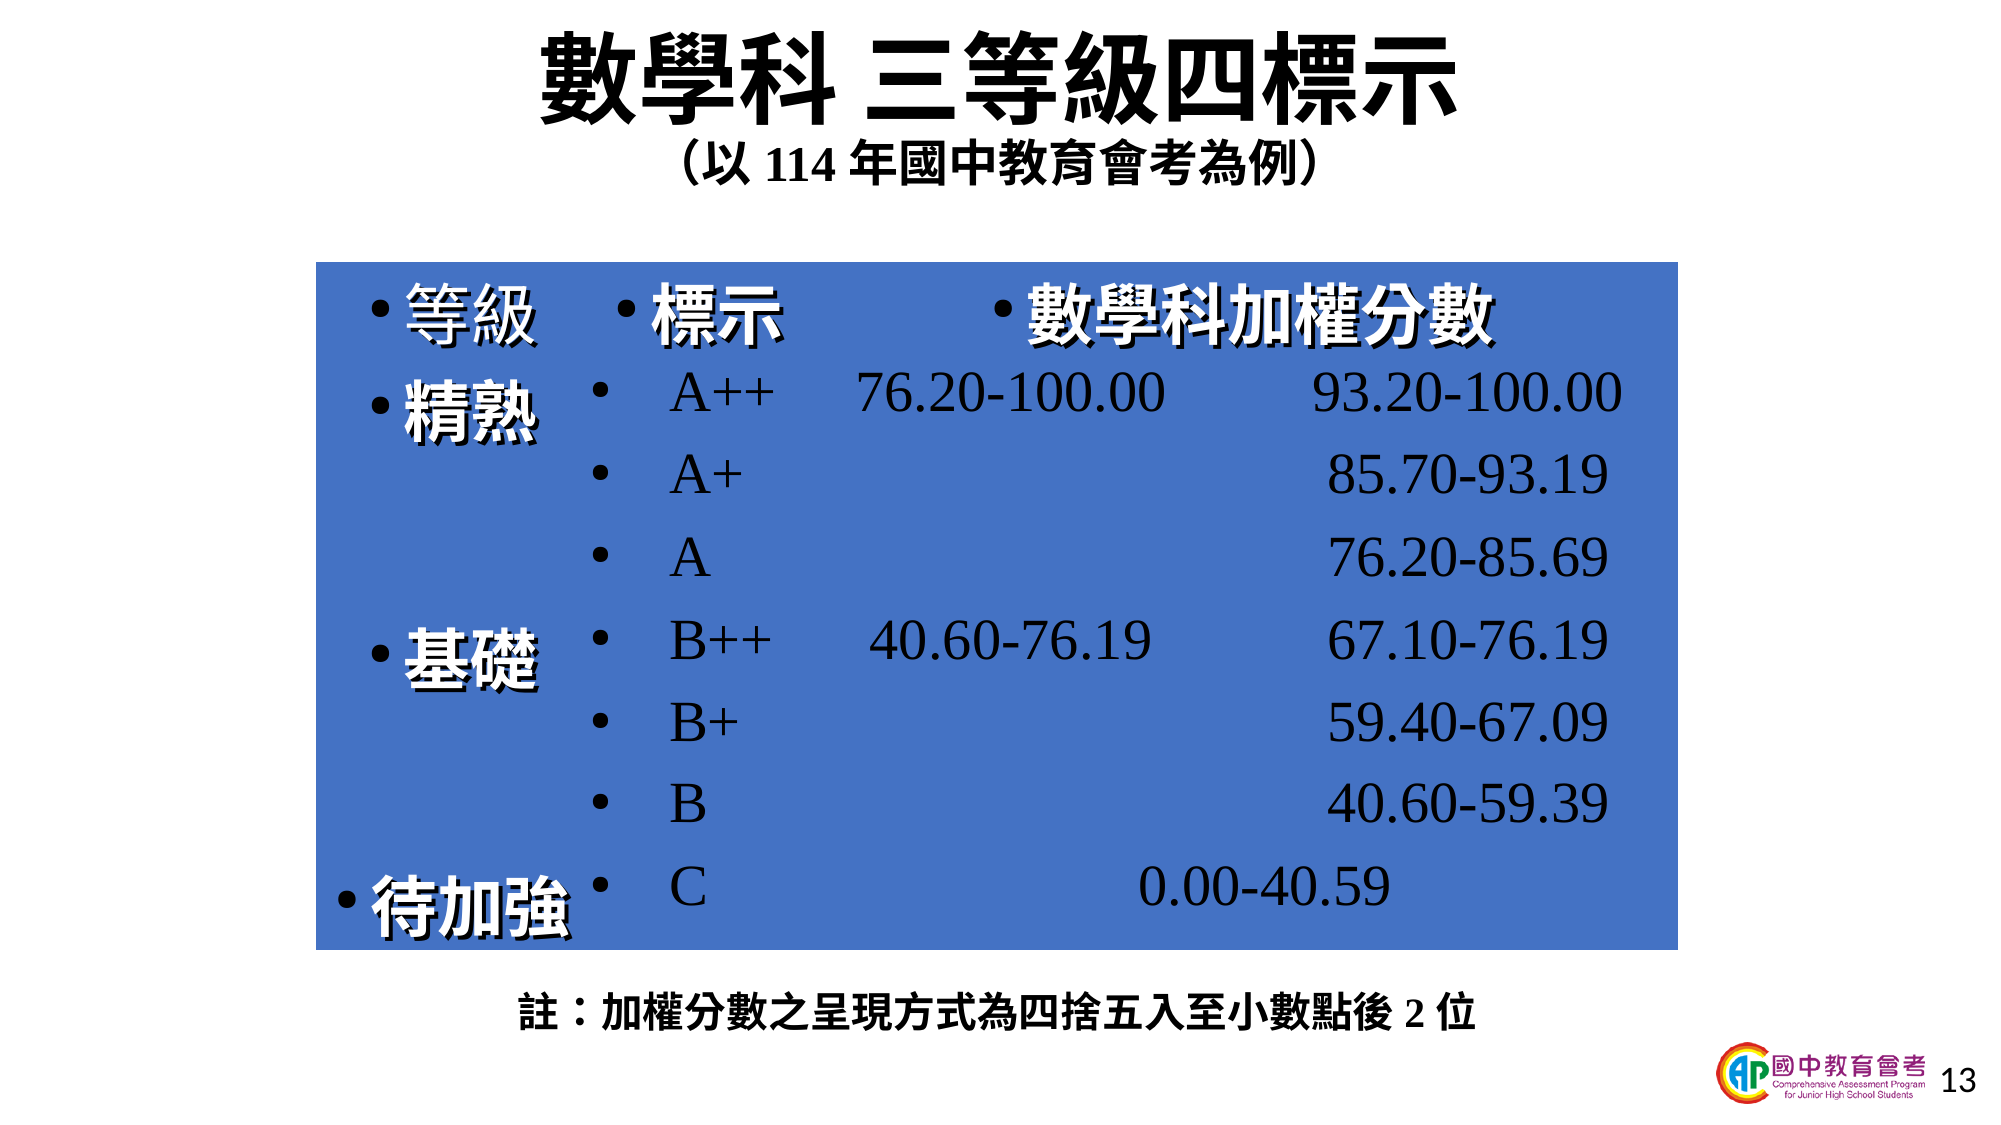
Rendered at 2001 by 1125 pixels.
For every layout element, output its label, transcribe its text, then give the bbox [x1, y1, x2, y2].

table_cell 精熟 [316, 359, 590, 607]
table_cell A+ [590, 442, 808, 524]
table_cell 67.10-76.19 [1214, 607, 1678, 690]
table_cell 59.40-67.09 [1214, 690, 1678, 771]
text_box 註：加權分數之呈現方式為四捨五入至小數點後2位 [502, 978, 1748, 1045]
table_cell B++ [590, 607, 808, 690]
table_cell C [590, 854, 808, 950]
table_cell 85.70-93.19 [1214, 442, 1678, 524]
title 數學科 三等級四標示 （以114年國中教育會考為例） [137, 2, 1863, 220]
table_header 等級 [316, 262, 590, 359]
table_cell 待加強 [316, 854, 590, 950]
table_cell 76.20-85.69 [1214, 524, 1678, 607]
table_cell B [590, 771, 808, 854]
table_cell 76.20-100.00 [808, 359, 1214, 607]
table_header 標示 [590, 262, 808, 359]
table_header 數學科加權分數 [808, 262, 1678, 359]
table_cell B+ [590, 690, 808, 771]
table_cell 93.20-100.00 [1214, 359, 1678, 442]
table_cell 40.60-59.39 [1214, 771, 1678, 854]
table_cell 40.60-76.19 [808, 607, 1214, 854]
table_cell A [590, 524, 808, 607]
table_cell 基礎 [316, 607, 590, 854]
table_cell A++ [590, 359, 808, 442]
text_box 13 [1923, 1047, 2000, 1108]
table_cell 0.00-40.59 [808, 854, 1678, 950]
